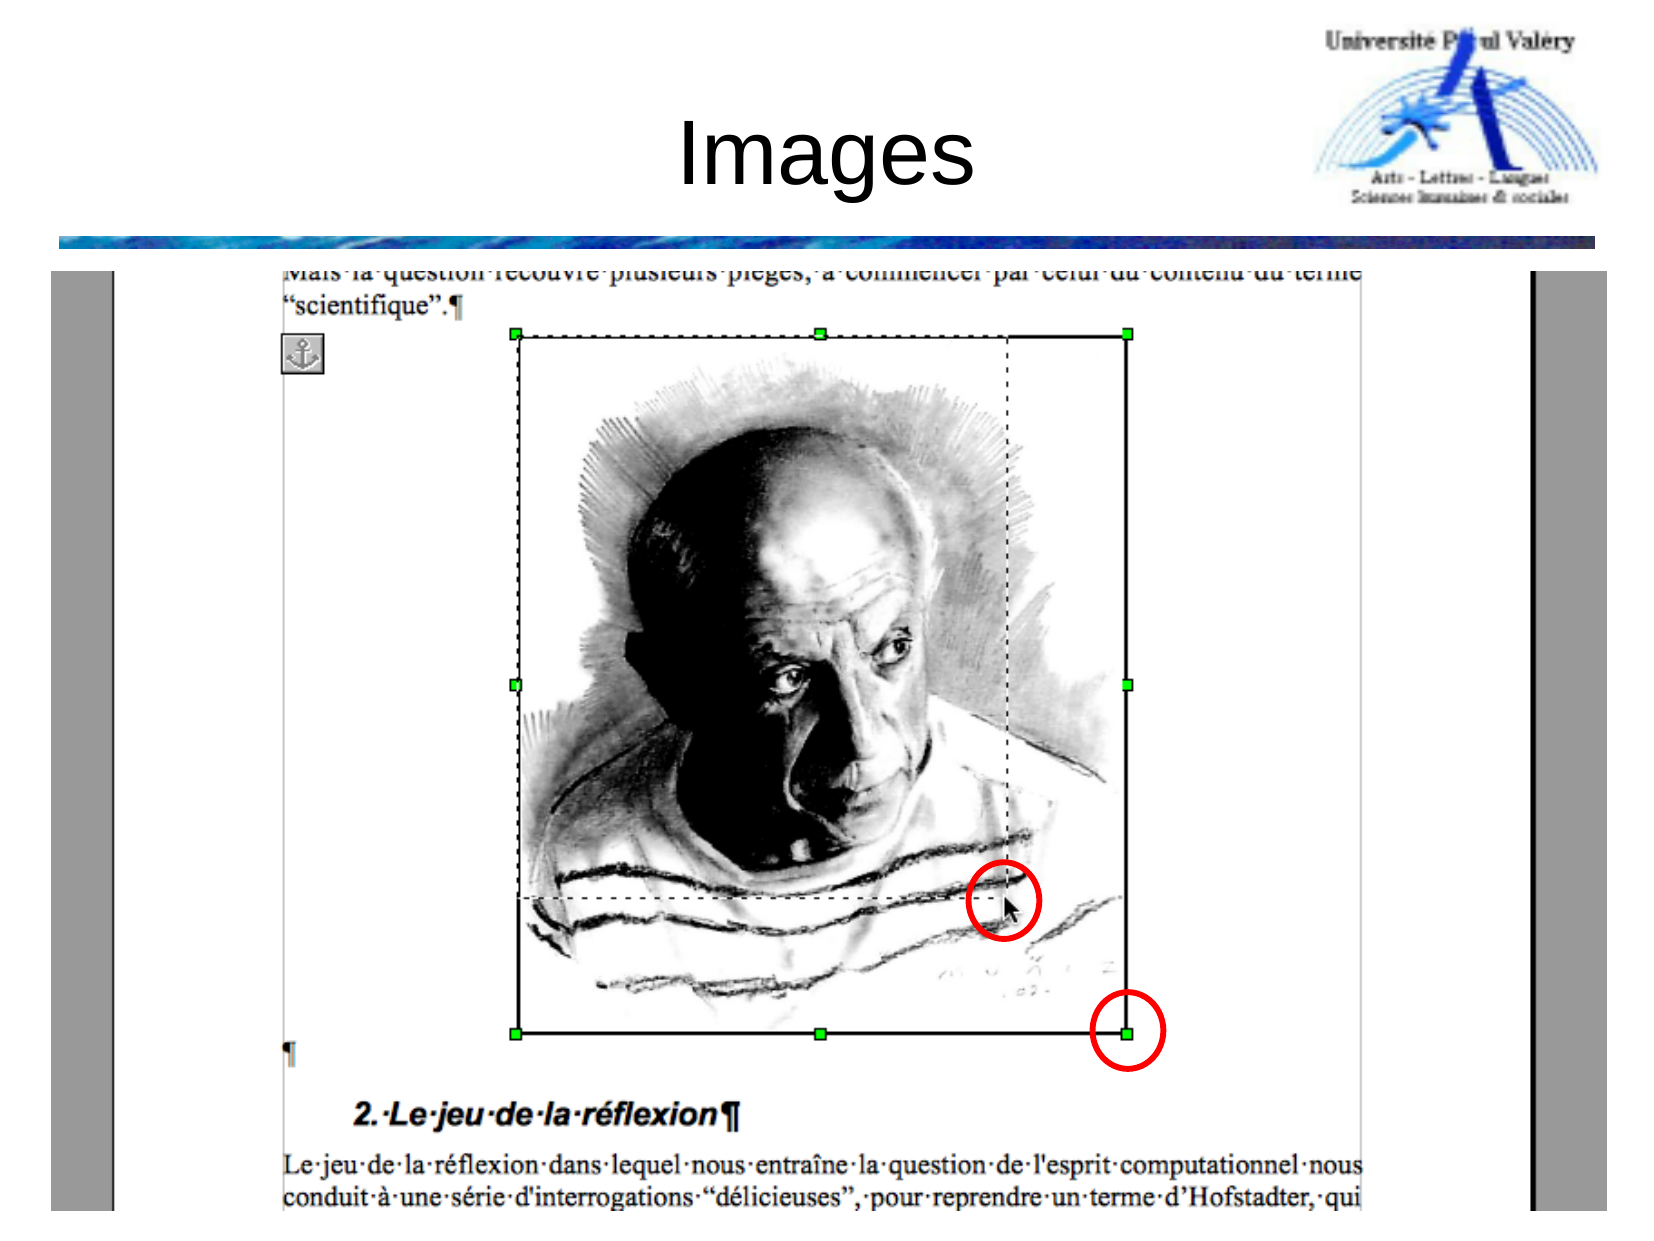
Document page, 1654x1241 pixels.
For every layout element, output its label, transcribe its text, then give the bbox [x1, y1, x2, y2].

picture [51, 271, 1607, 1211]
title Images [82, 56, 1571, 250]
picture [1262, 0, 1654, 253]
picture [59, 236, 81, 244]
